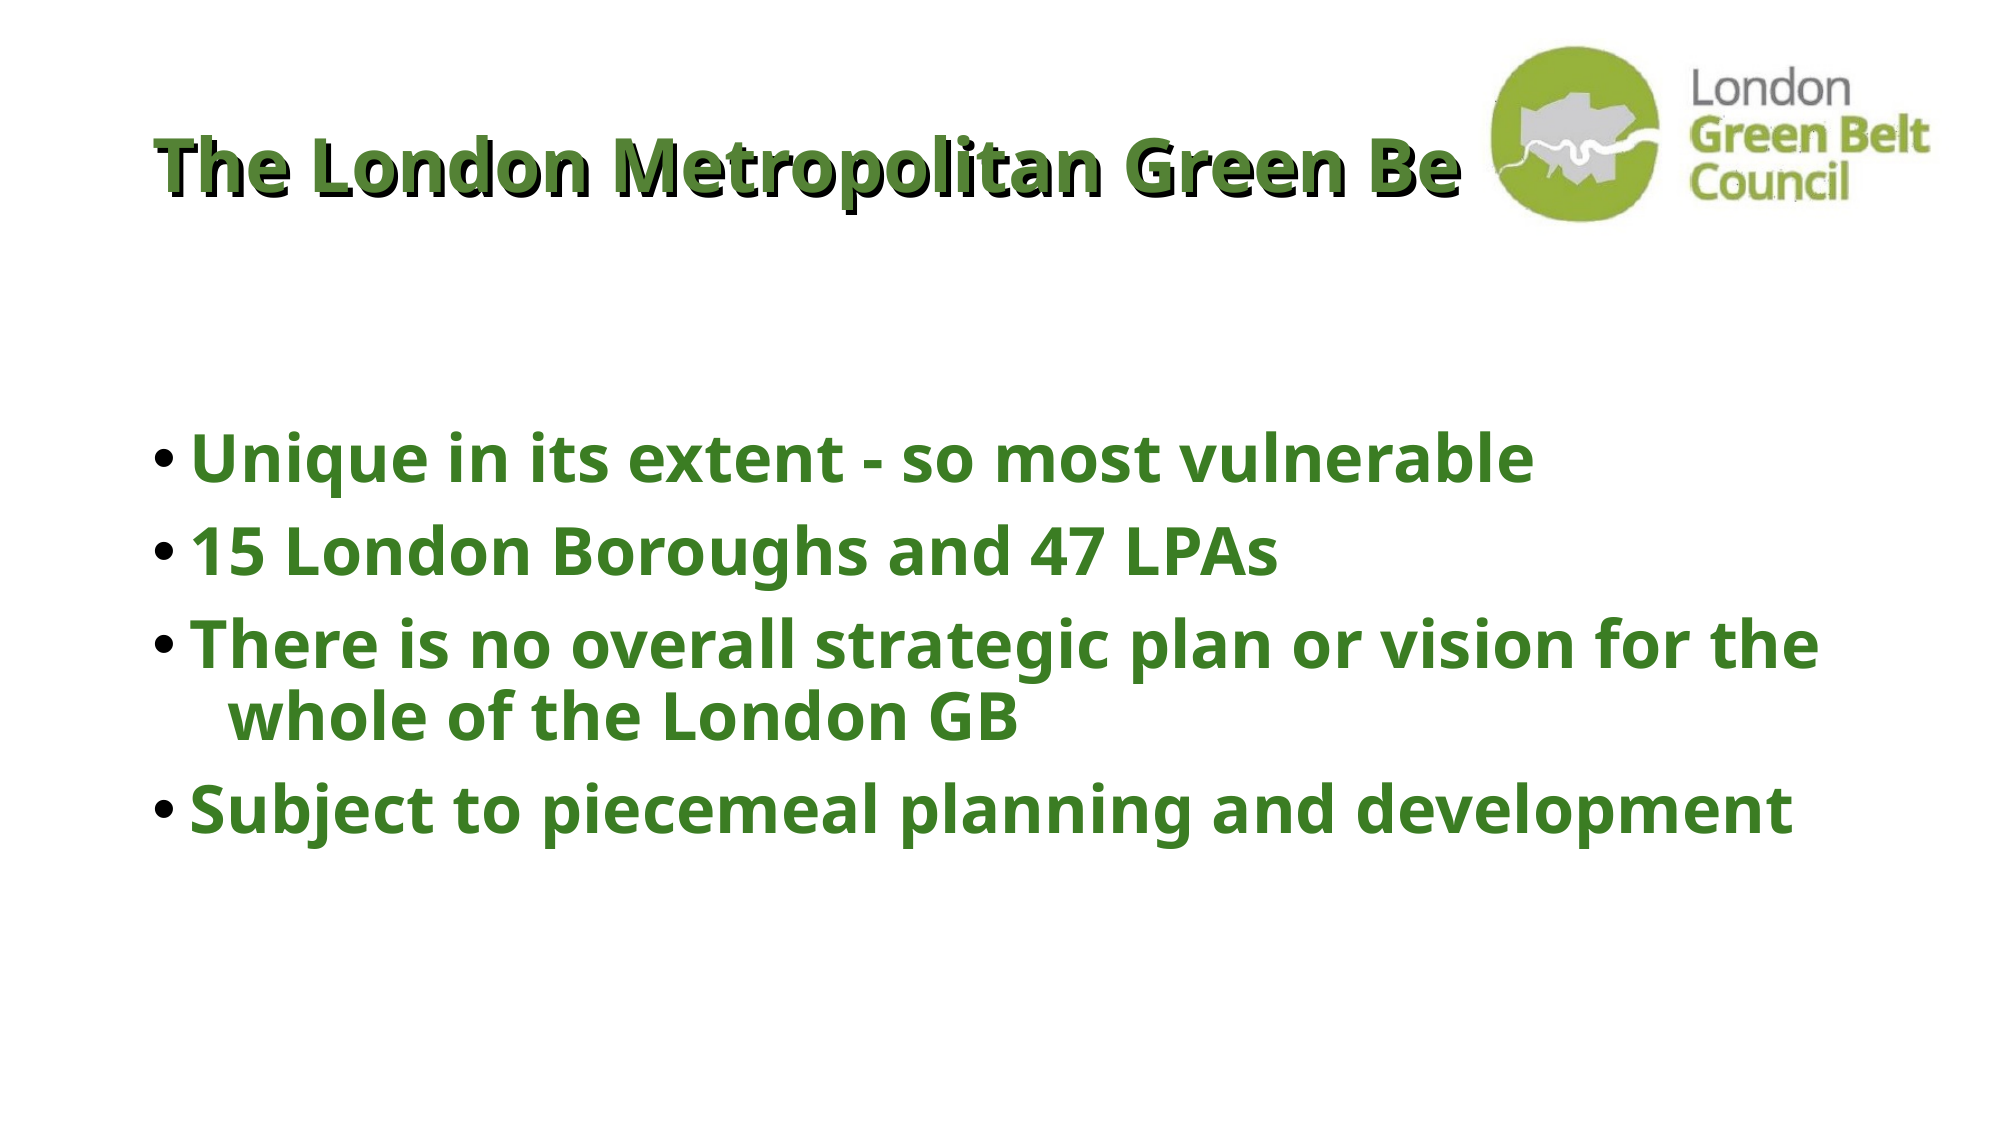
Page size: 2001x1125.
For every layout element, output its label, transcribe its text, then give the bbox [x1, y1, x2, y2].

title The London Metropolitan Green Belt [137, 59, 1863, 278]
picture [1465, 38, 1971, 240]
list Unique in its extent - so most vulnerable 15 London Boroughs and 47 LPAs There is no overall strategic plan or vision for the whole of the London GB Subject to piecemeal planning and development [137, 417, 1863, 1125]
